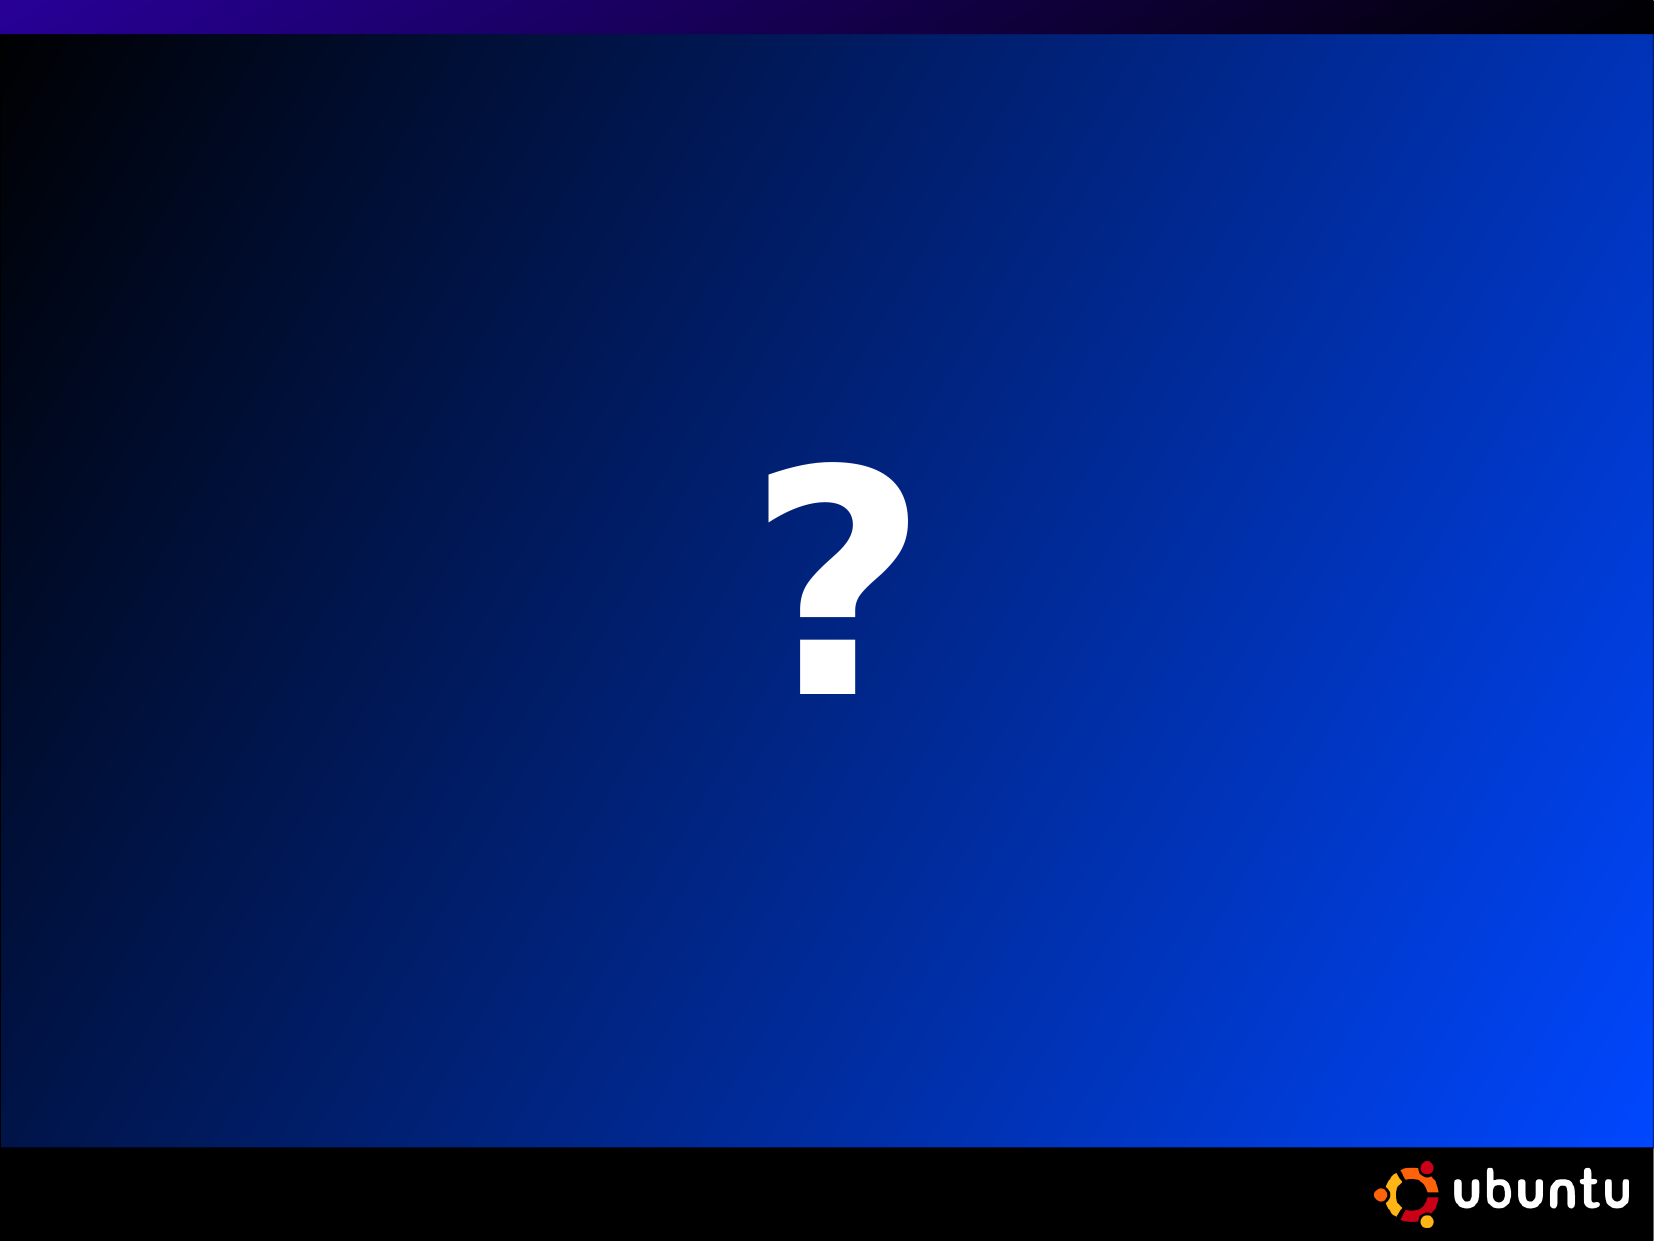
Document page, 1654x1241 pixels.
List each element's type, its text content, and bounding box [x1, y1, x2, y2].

text_box [0, 0, 1654, 1241]
text_box ? [747, 401, 932, 765]
picture [1374, 1161, 1629, 1228]
